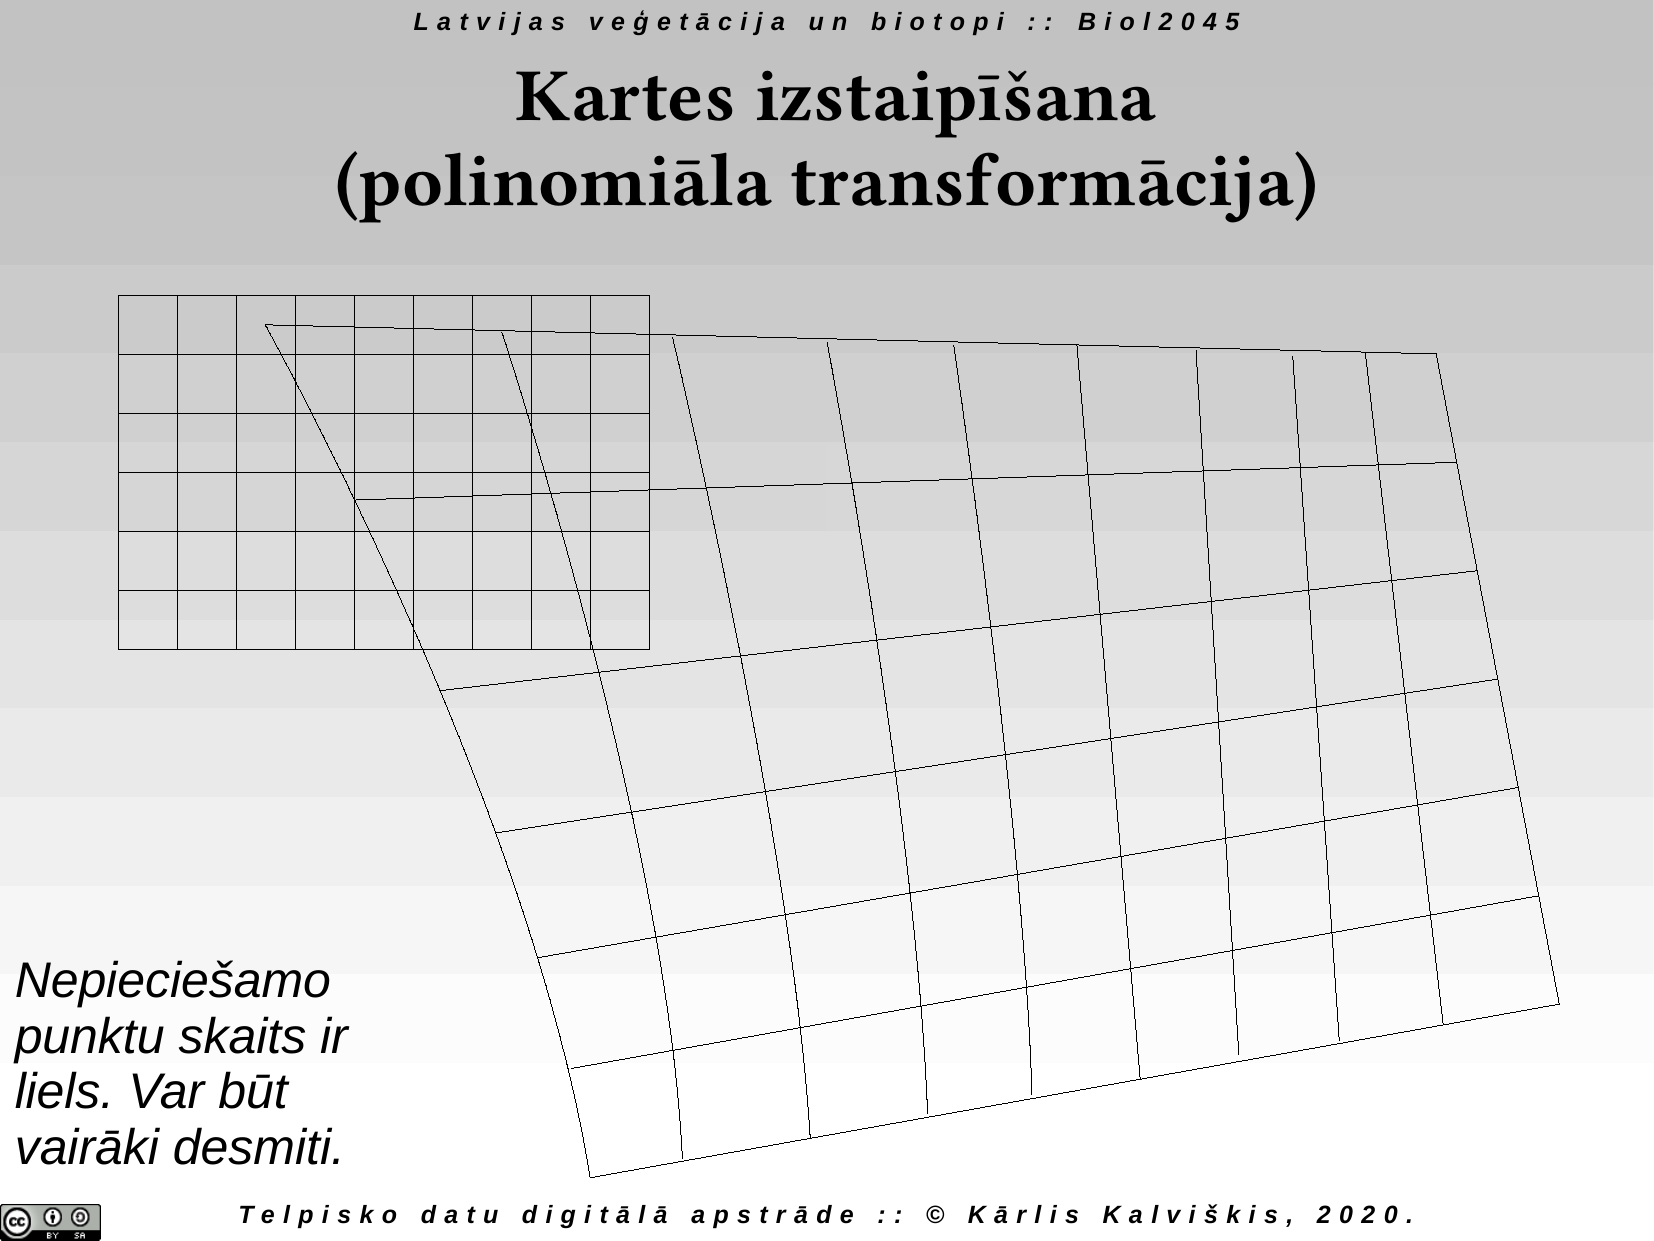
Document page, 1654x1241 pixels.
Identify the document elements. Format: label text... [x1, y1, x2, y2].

title Kartes izstaipīšana (polinomiāla transformācija) [29, 34, 1625, 244]
text_box Nepieciešamo punktu skaits ir liels. Var būt vairāki desmiti. [0, 833, 459, 1183]
picture [0, 0, 1654, 1241]
